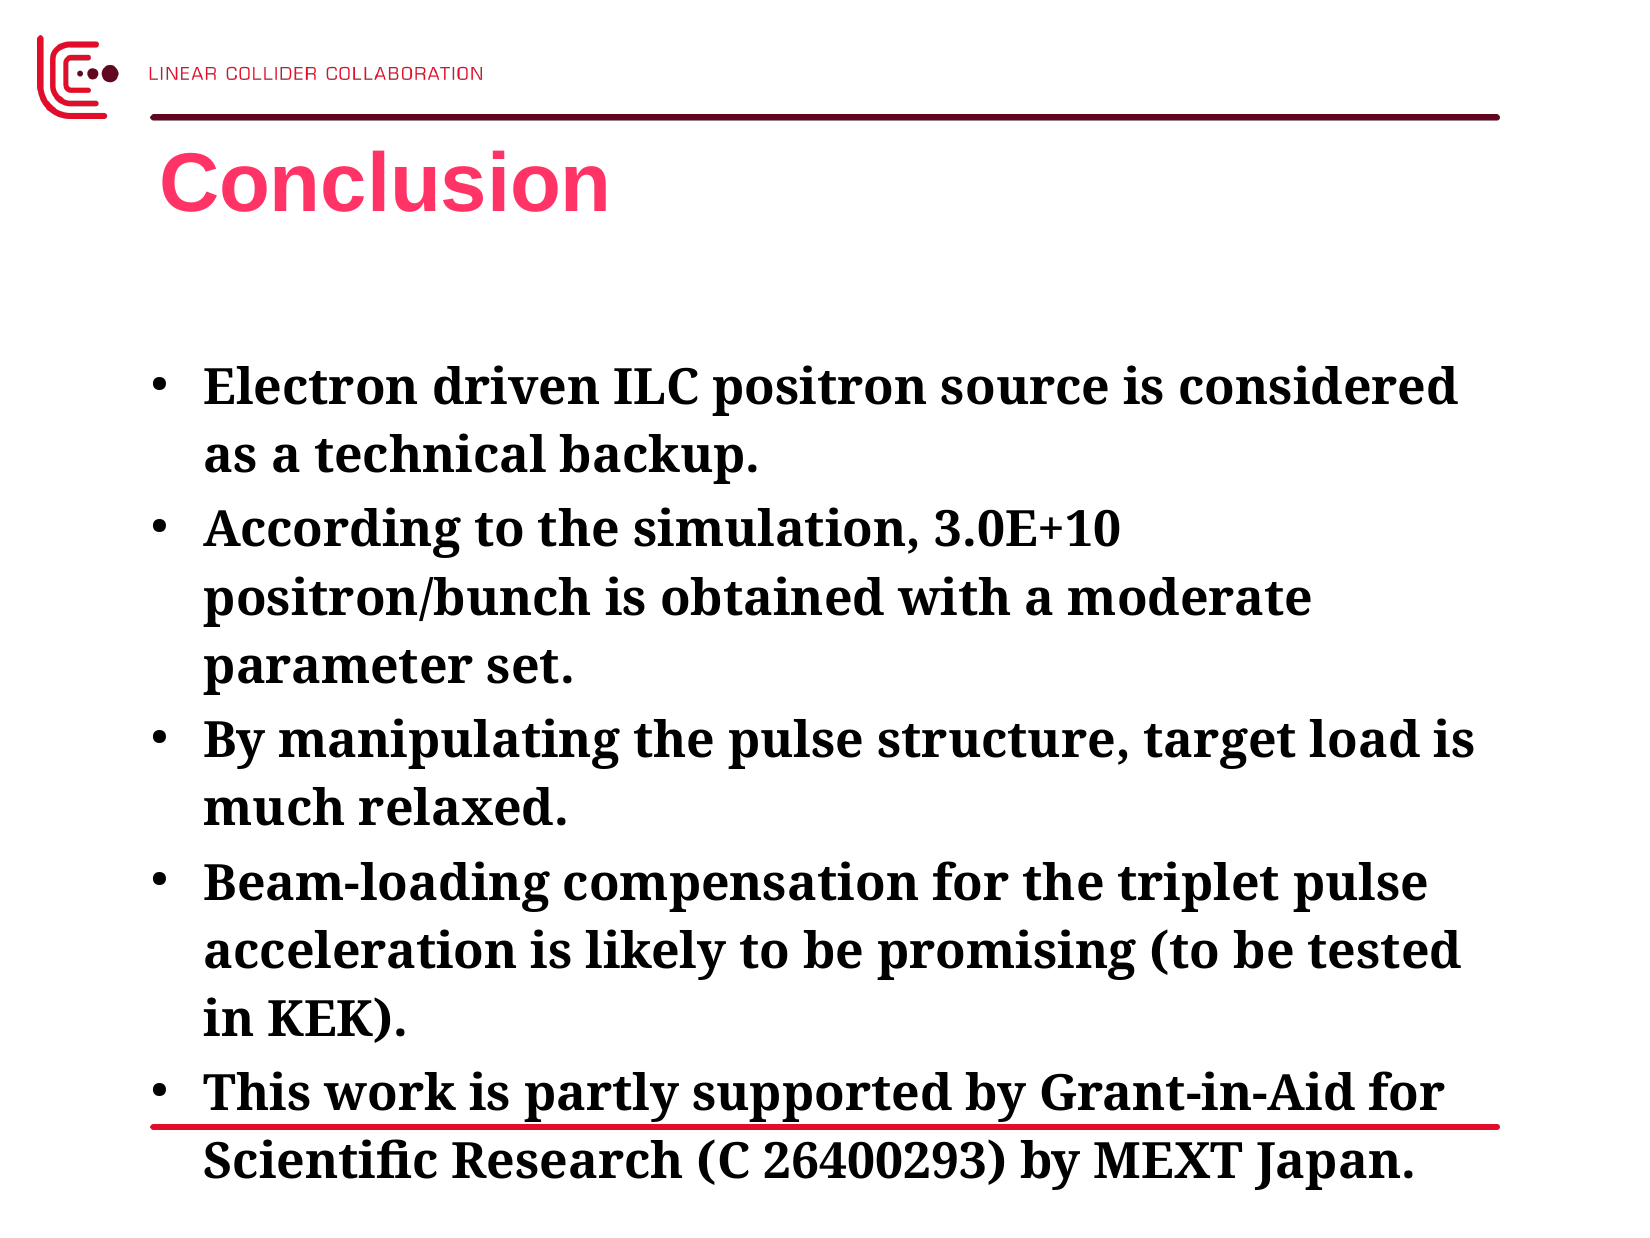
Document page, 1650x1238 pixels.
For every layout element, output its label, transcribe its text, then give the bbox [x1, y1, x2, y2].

picture [37, 35, 1500, 1130]
title Conclusion [159, 78, 1645, 286]
list Electron driven ILC positron source is considered as a technical backup. According to the simulation, 3.0E+10 positron/bunch is obtained with a moderate parameter set. By manipulating the pulse structure, target load is much relaxed. Beam-loading compensation for the triplet pulse acceleration is likely to be promising (to be tested in KEK). This work is partly supported by Grant-in-Aid for Scientific Research (C 26400293) by MEXT Japan. [132, 350, 1477, 1016]
